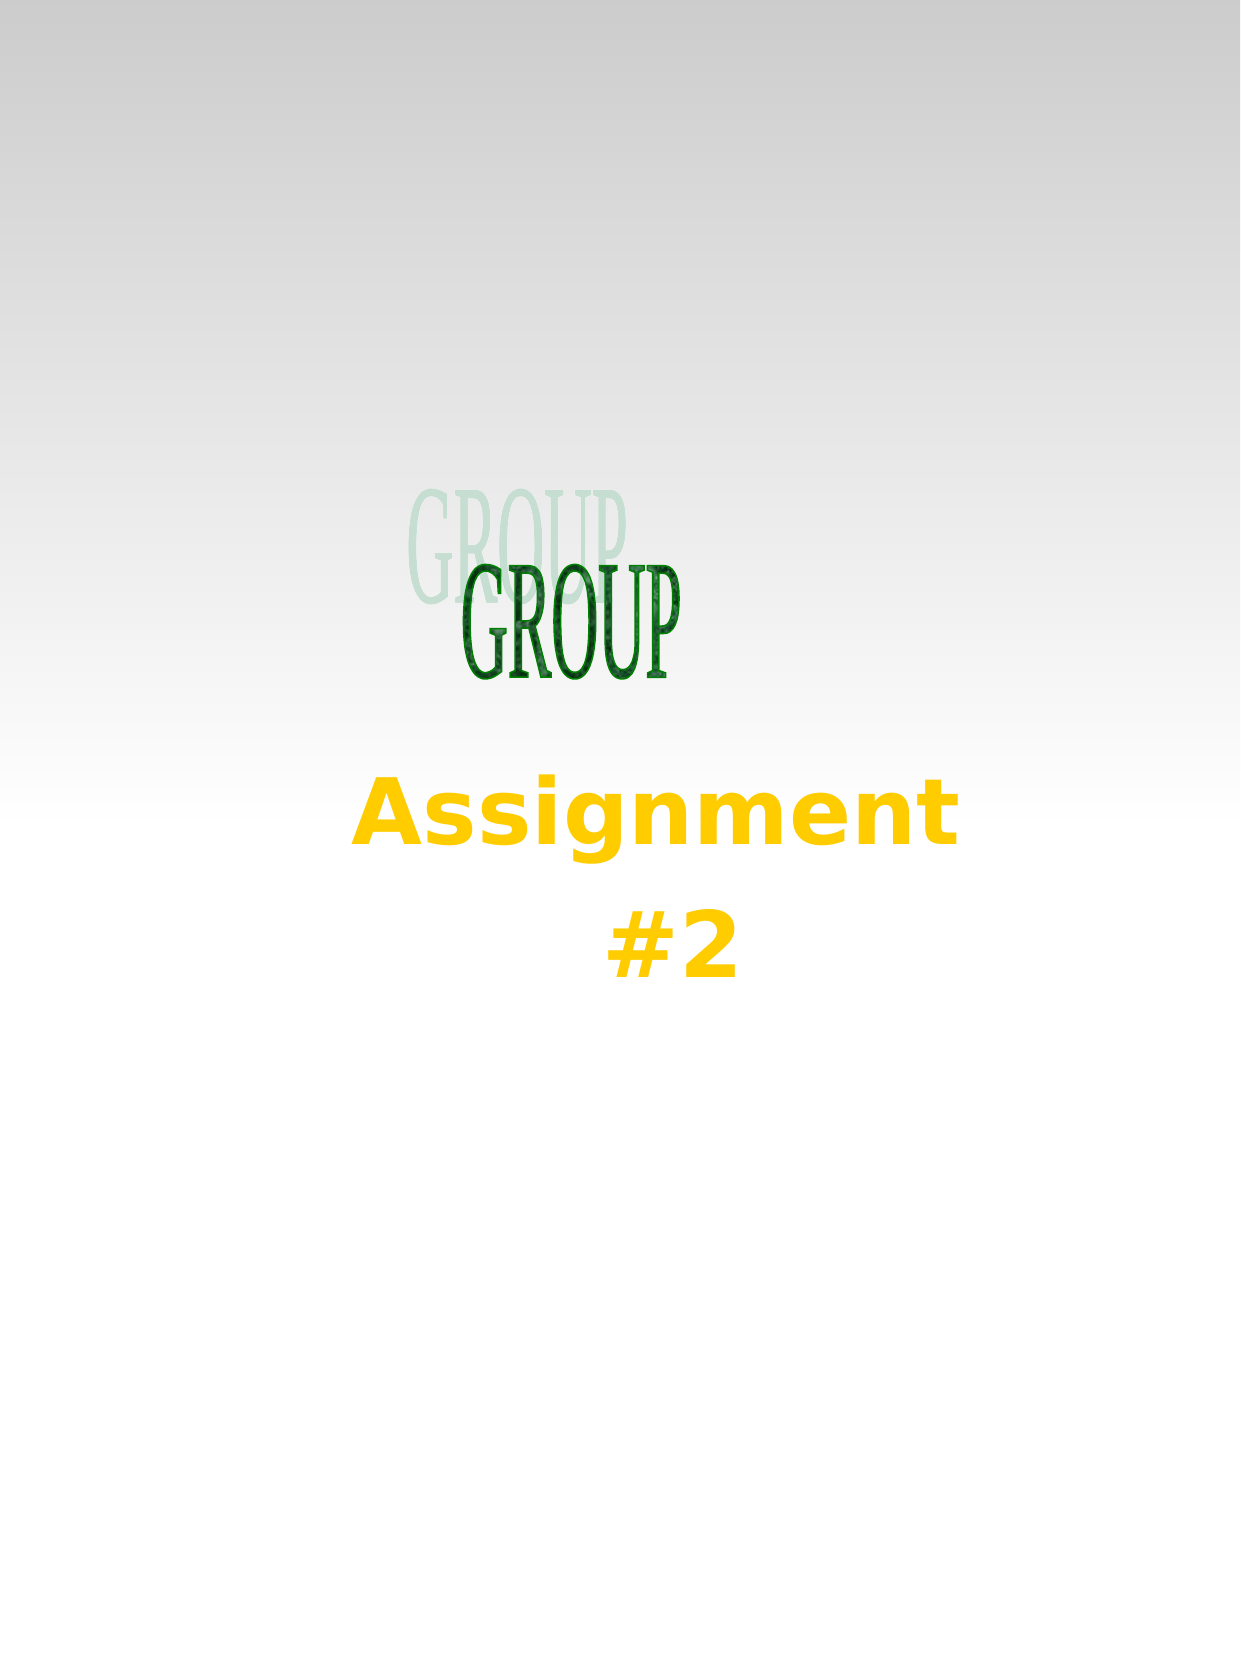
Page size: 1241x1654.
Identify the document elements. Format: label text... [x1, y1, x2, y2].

text_box GROUP [599, 565, 645, 679]
text_box GROUP [463, 564, 506, 679]
text_box GROUP [509, 565, 552, 678]
text_box GROUP [553, 564, 596, 679]
title Assignment #2 [295, 738, 1050, 994]
text_box GROUP [647, 565, 680, 678]
